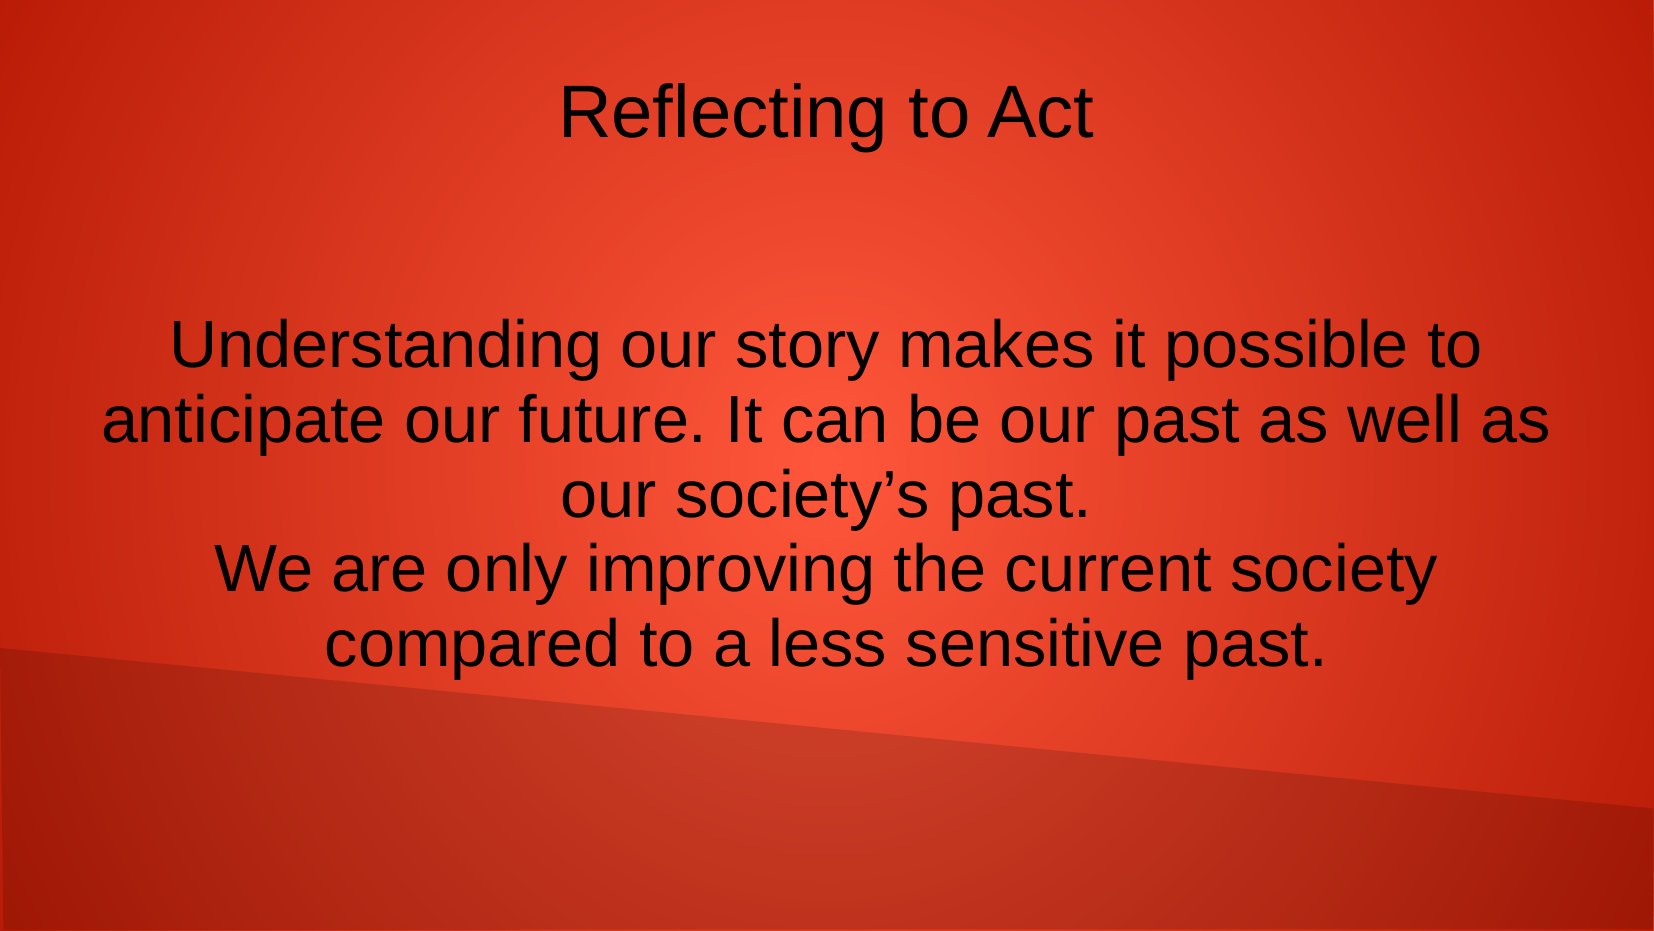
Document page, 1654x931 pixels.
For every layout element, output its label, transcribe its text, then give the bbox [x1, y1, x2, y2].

title Reflecting to Act [82, 35, 1571, 189]
subtitle Understanding our story makes it possible to anticipate our future. It can be our past as well as our society’s past. We are only improving the current society compared to a less sensitive past. [82, 224, 1571, 764]
